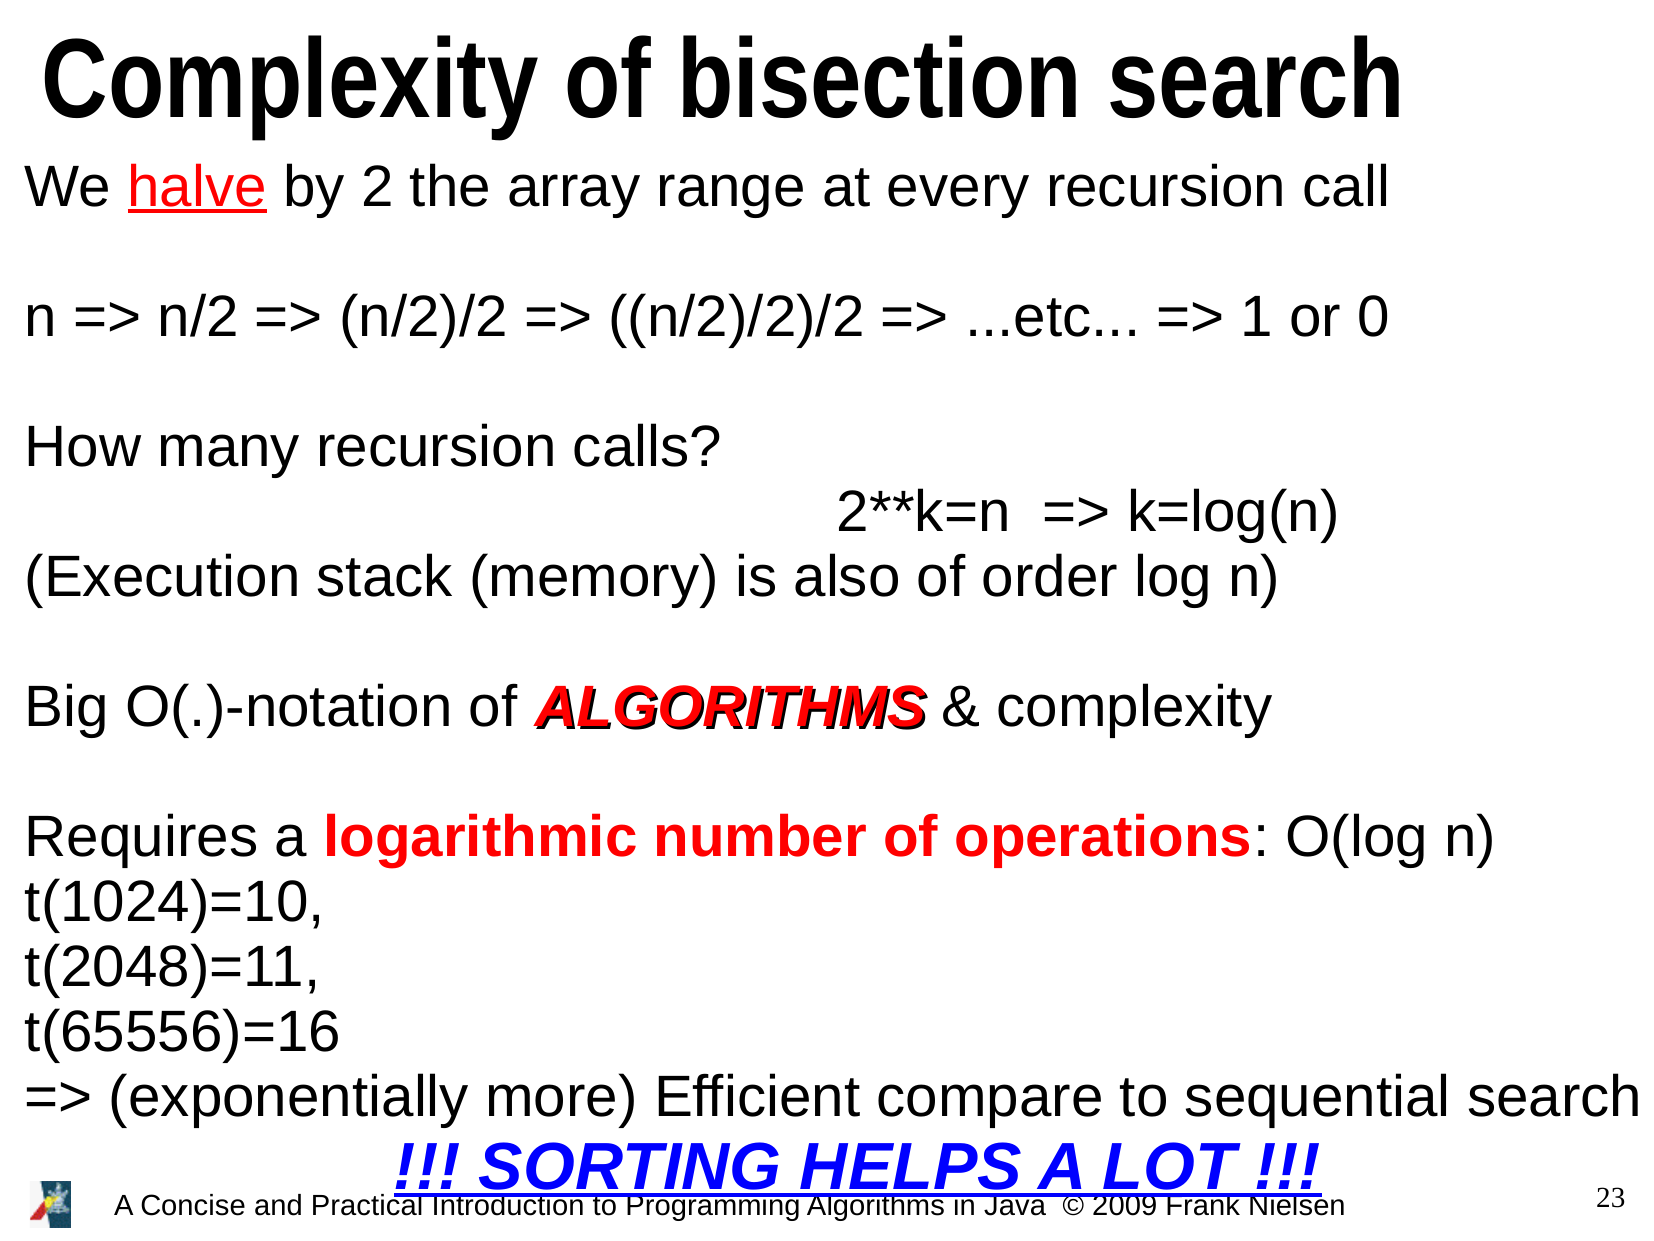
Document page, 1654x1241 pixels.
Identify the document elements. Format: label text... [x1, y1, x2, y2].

picture [29, 1211, 71, 1228]
text_box We halve by 2 the array range at every recursion call n => n/2 => (n/2)/2 => ((n/2)/2)/2 => ...etc... => 1 or 0 How many recursion calls? 2**k=n => k=log(n) (Execution stack (memory) is also of order log n) Big O(.)-notation of ALGORITHMS & complexity Requires a logarithmic number of operations: O(log n) t(1024)=10, t(2048)=11, t(65556)=16 => (exponentially more) Efficient compare to sequential search !!! SORTING HELPS A LOT !!! [10, 146, 1654, 1211]
text_box Complexity of bisection search [27, 5, 1420, 149]
